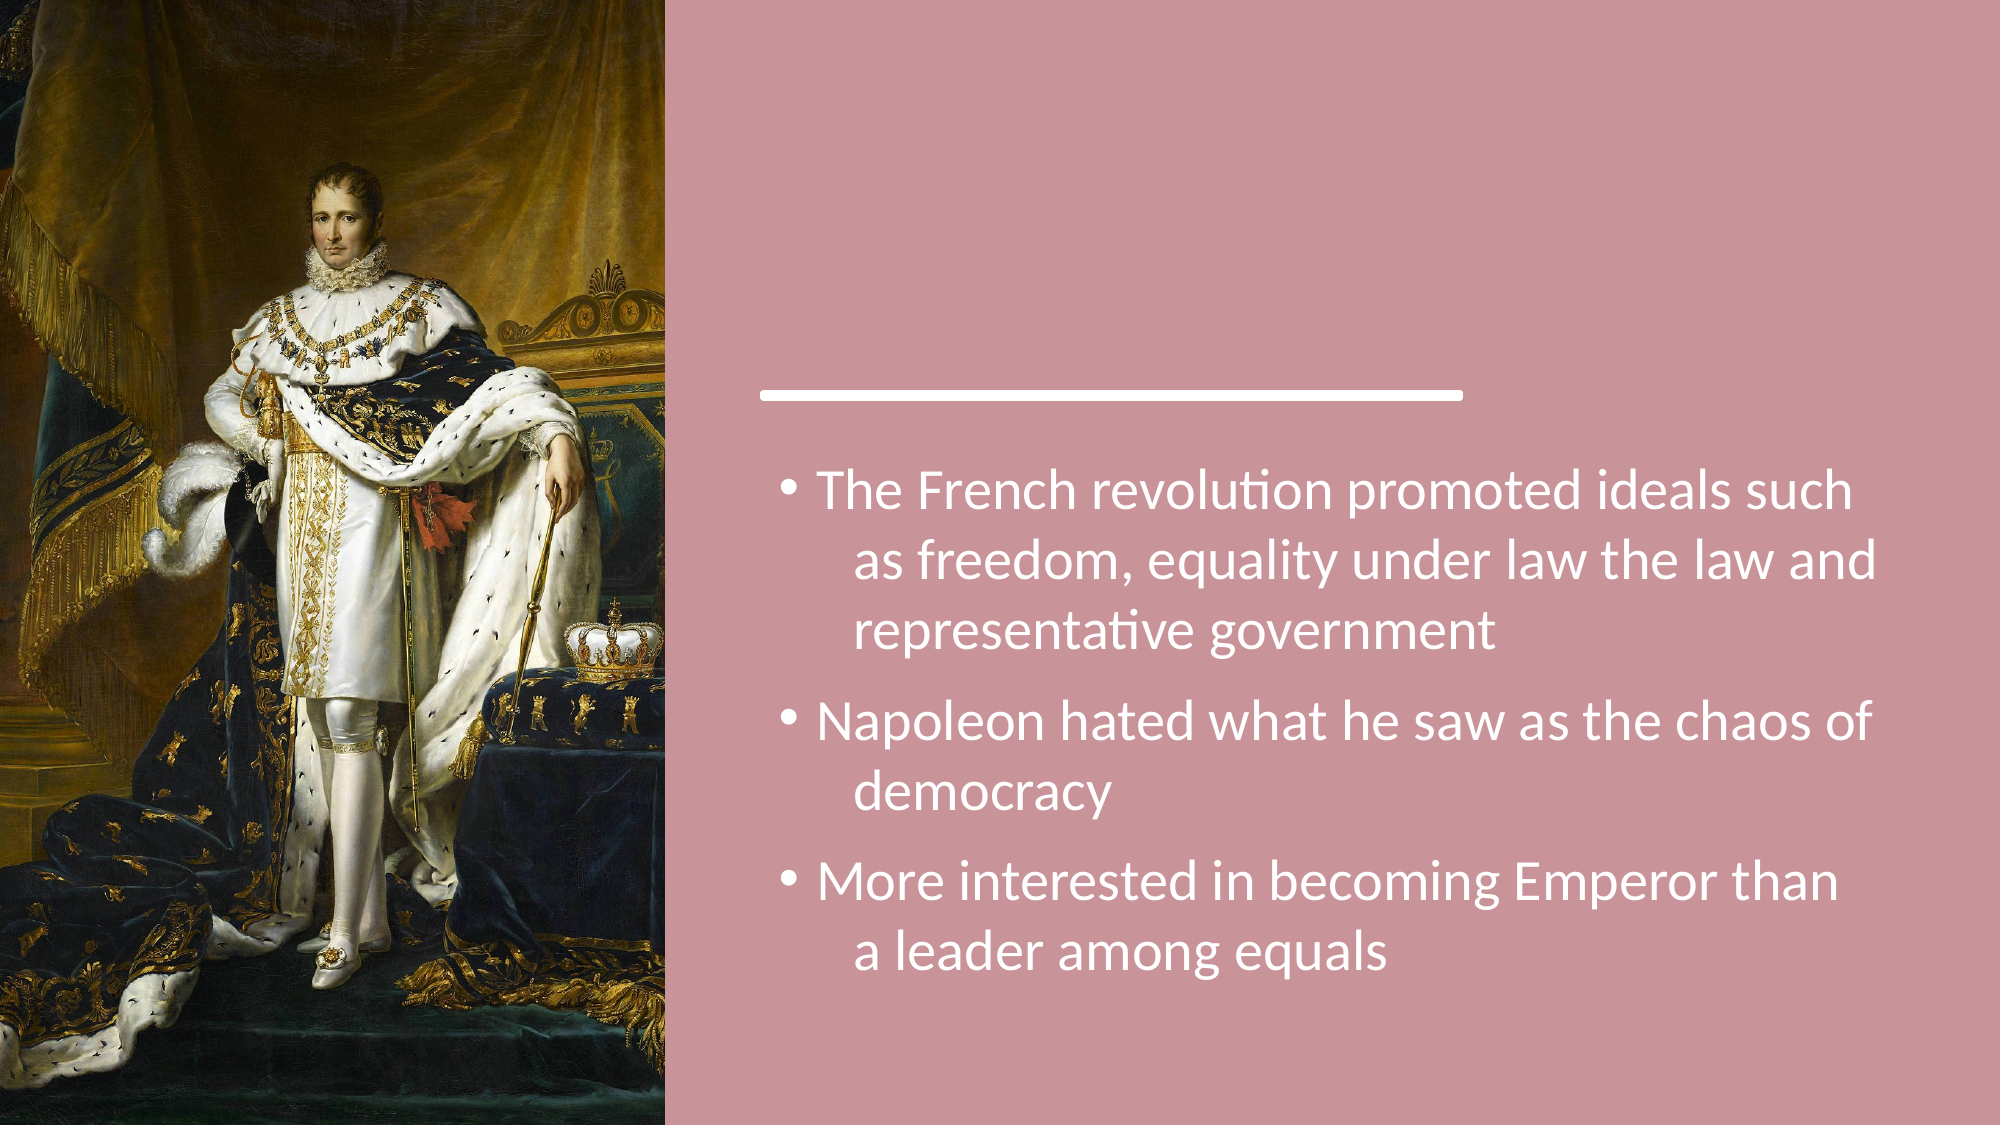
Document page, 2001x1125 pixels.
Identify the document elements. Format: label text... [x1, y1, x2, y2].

text_box [665, 0, 2000, 1125]
list The French revolution promoted ideals such as freedom, equality under law the law and representative government Napoleon hated what he saw as the chaos of democracy More interested in becoming Emperor than a leader among equals [763, 443, 1895, 1016]
picture [0, 0, 665, 1125]
